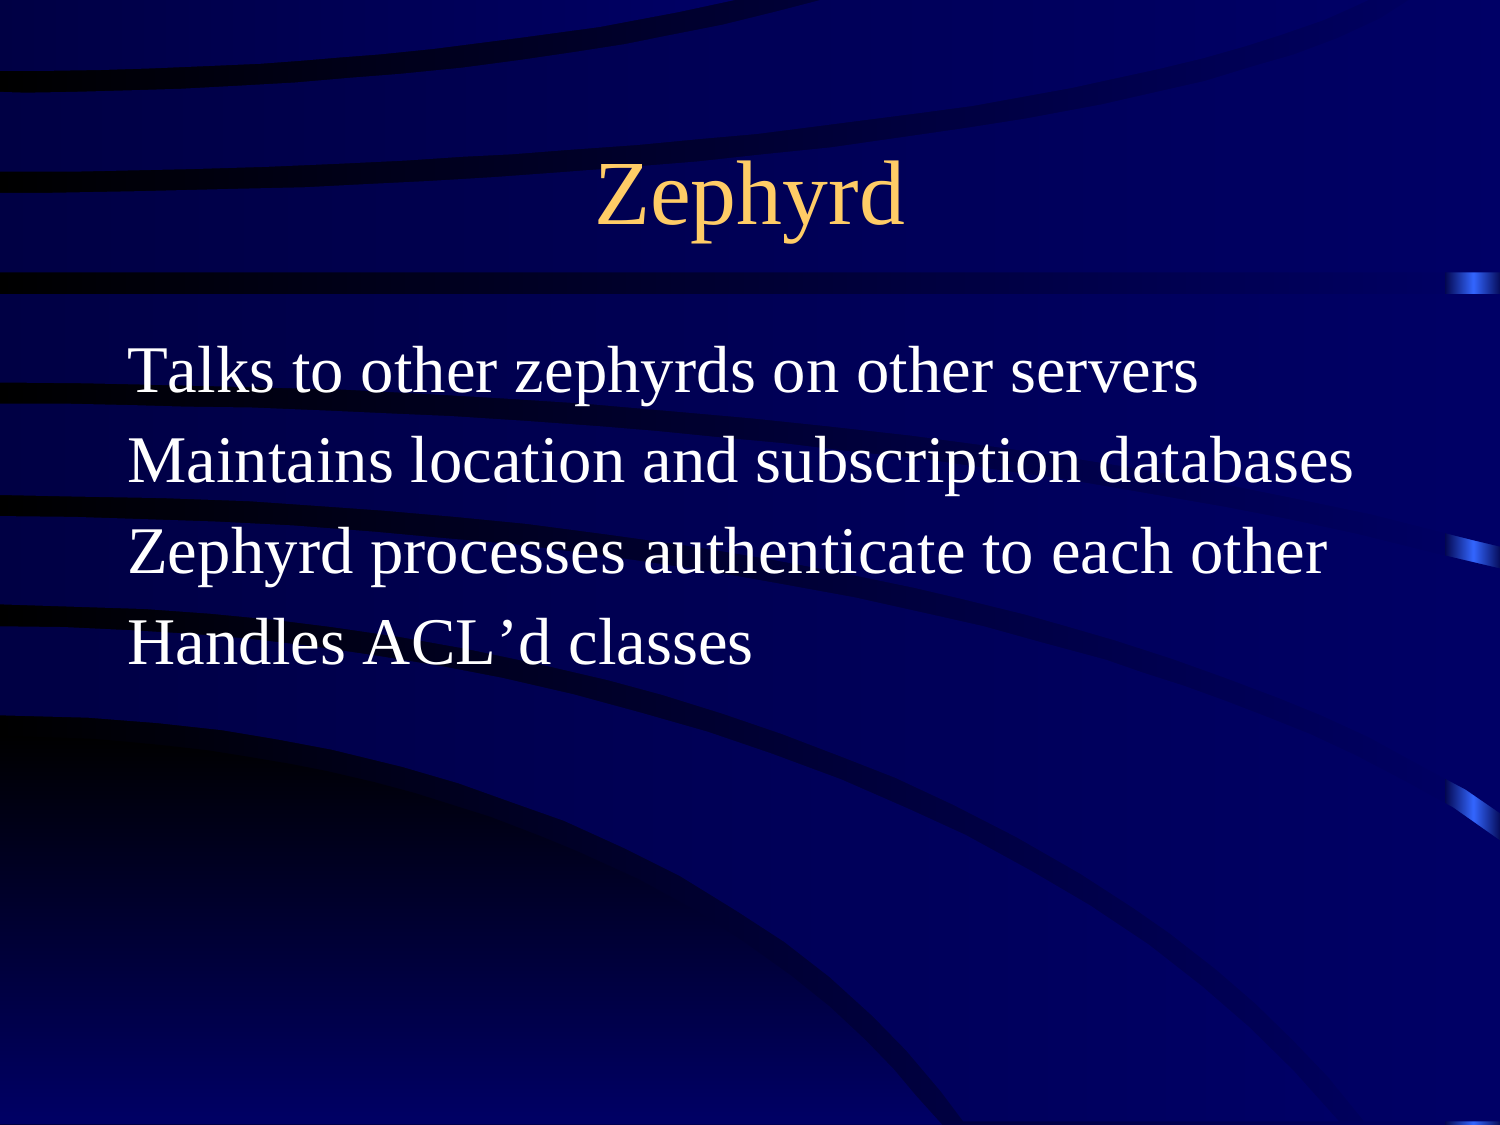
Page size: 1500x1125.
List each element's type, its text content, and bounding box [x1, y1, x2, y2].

list Talks to other zephyrds on other servers Maintains location and subscription databases Zephyrd processes authenticate to each other Handles ACL’d classes [112, 324, 1388, 1001]
title Zephyrd [112, 99, 1388, 288]
